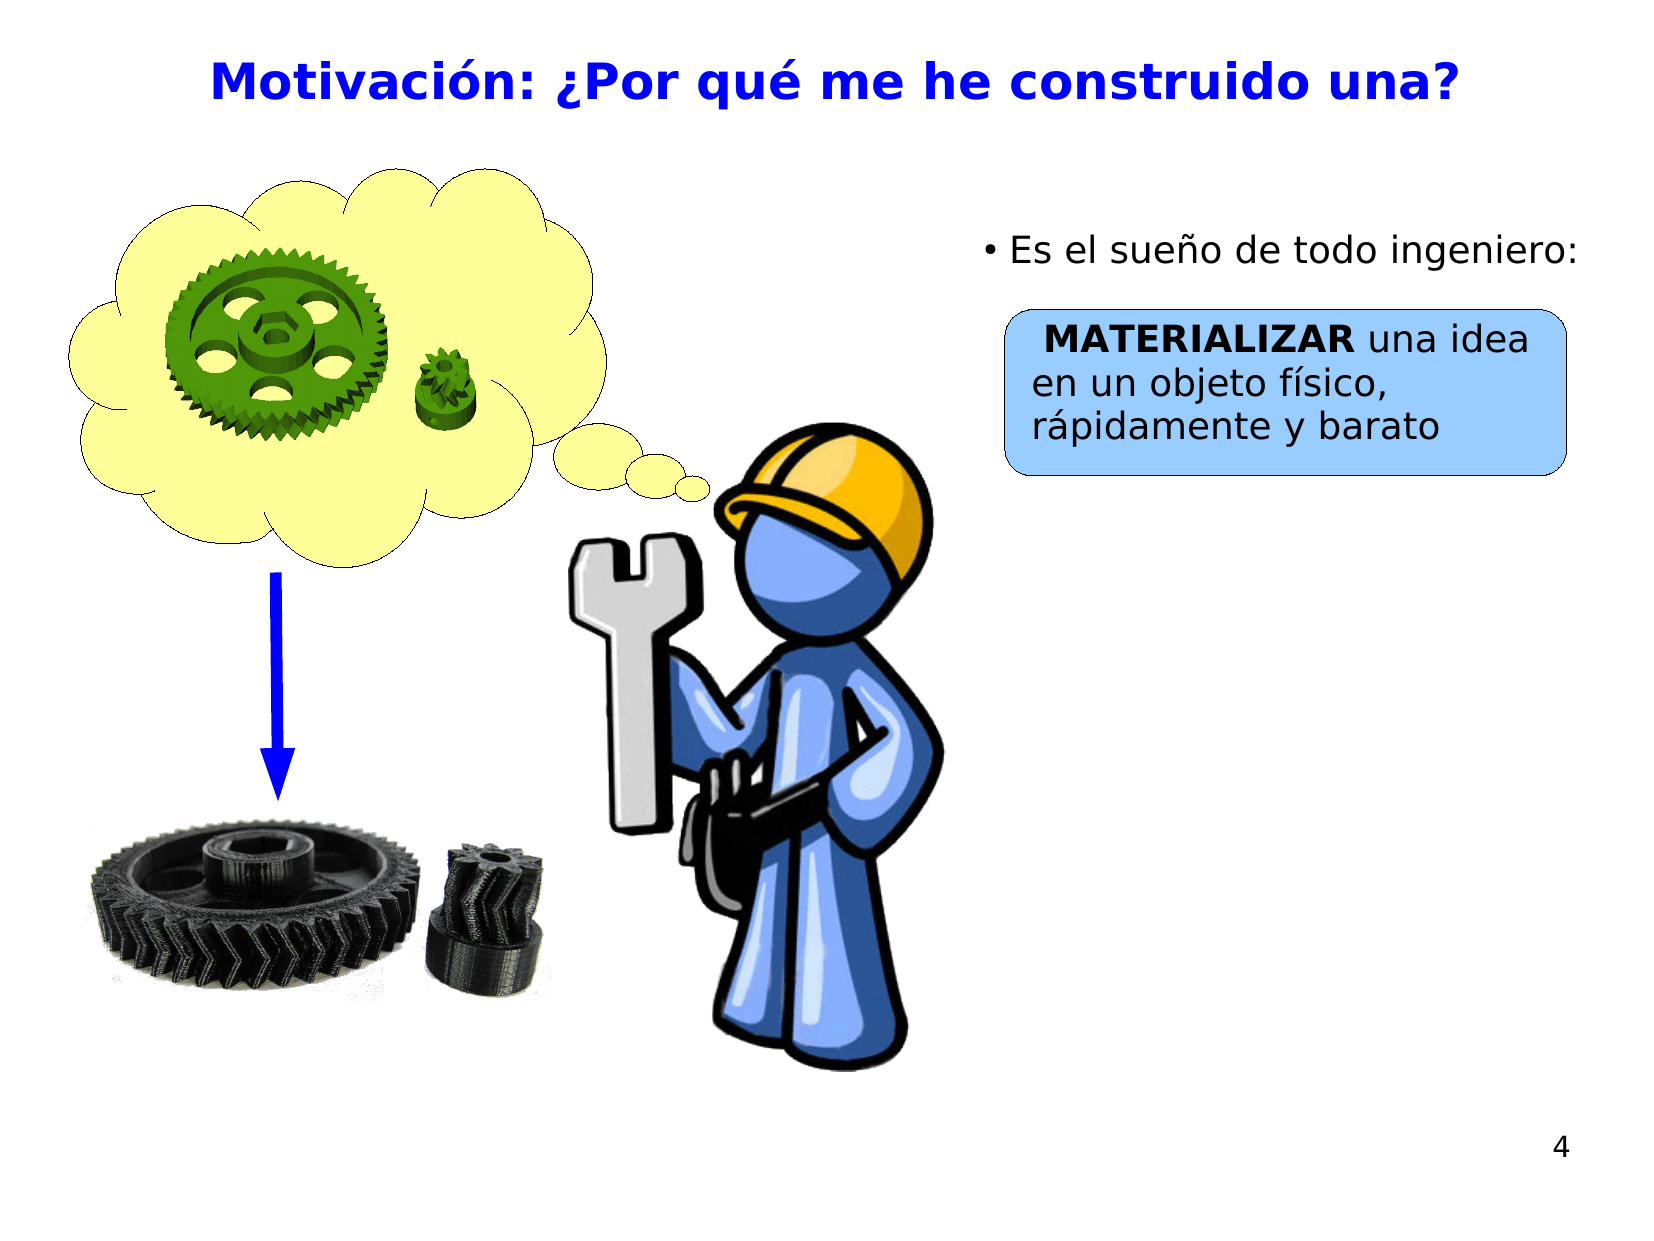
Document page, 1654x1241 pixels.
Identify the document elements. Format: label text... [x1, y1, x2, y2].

text_box [1004, 352, 1016, 471]
text_box Es el sueño de todo ingeniero: [969, 221, 1654, 352]
picture [159, 237, 482, 441]
picture [568, 421, 946, 1072]
text_box MATERIALIZAR una idea en un objeto físico, rápidamente y barato [1016, 310, 1602, 524]
text_box [68, 168, 607, 568]
picture [87, 814, 551, 1004]
text_box Motivación: ¿Por qué me he construido una? [194, 45, 1478, 119]
